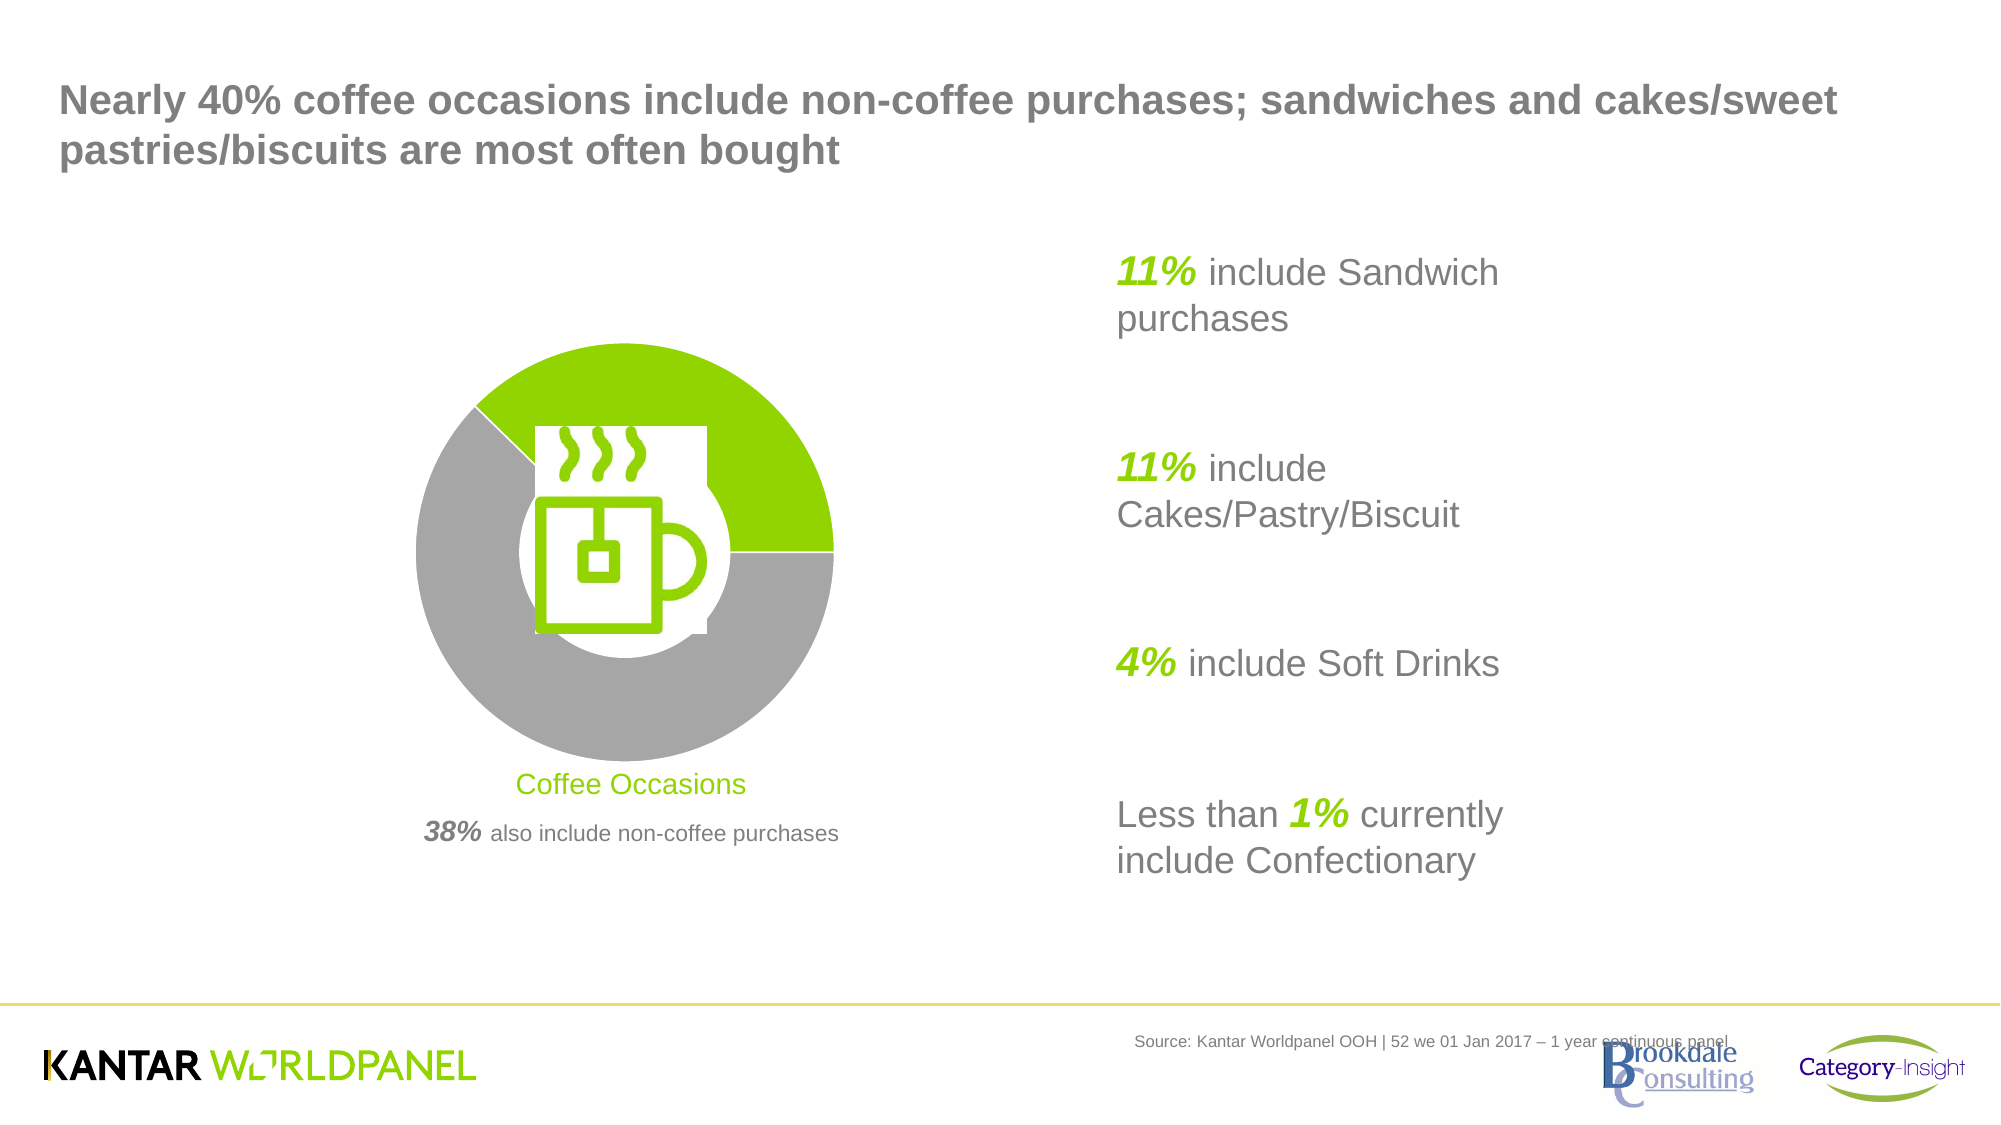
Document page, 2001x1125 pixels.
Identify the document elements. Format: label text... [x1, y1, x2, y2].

text_box 11% include Cakes/Pastry/Biscuit [1104, 426, 1582, 547]
title Nearly 40% coffee occasions include non-coffee purchases; sandwiches and cakes/sweet pastries/biscuits are most often bought [58, 72, 1941, 141]
text_box Less than 1% currently include Confectionary [1104, 773, 1582, 893]
text_box 4% include Soft Drinks [1104, 622, 1582, 698]
text_box Source: Kantar Worldpanel OOH | 52 we 01 Jan 2017 – 1 year continuous panel [1119, 1023, 1770, 1054]
text_box Coffee Occasions 38% also include non-coffee purchases [346, 741, 905, 913]
chart [290, 334, 959, 771]
text_box 11% include Sandwich purchases [1104, 231, 1582, 351]
picture [535, 426, 707, 634]
